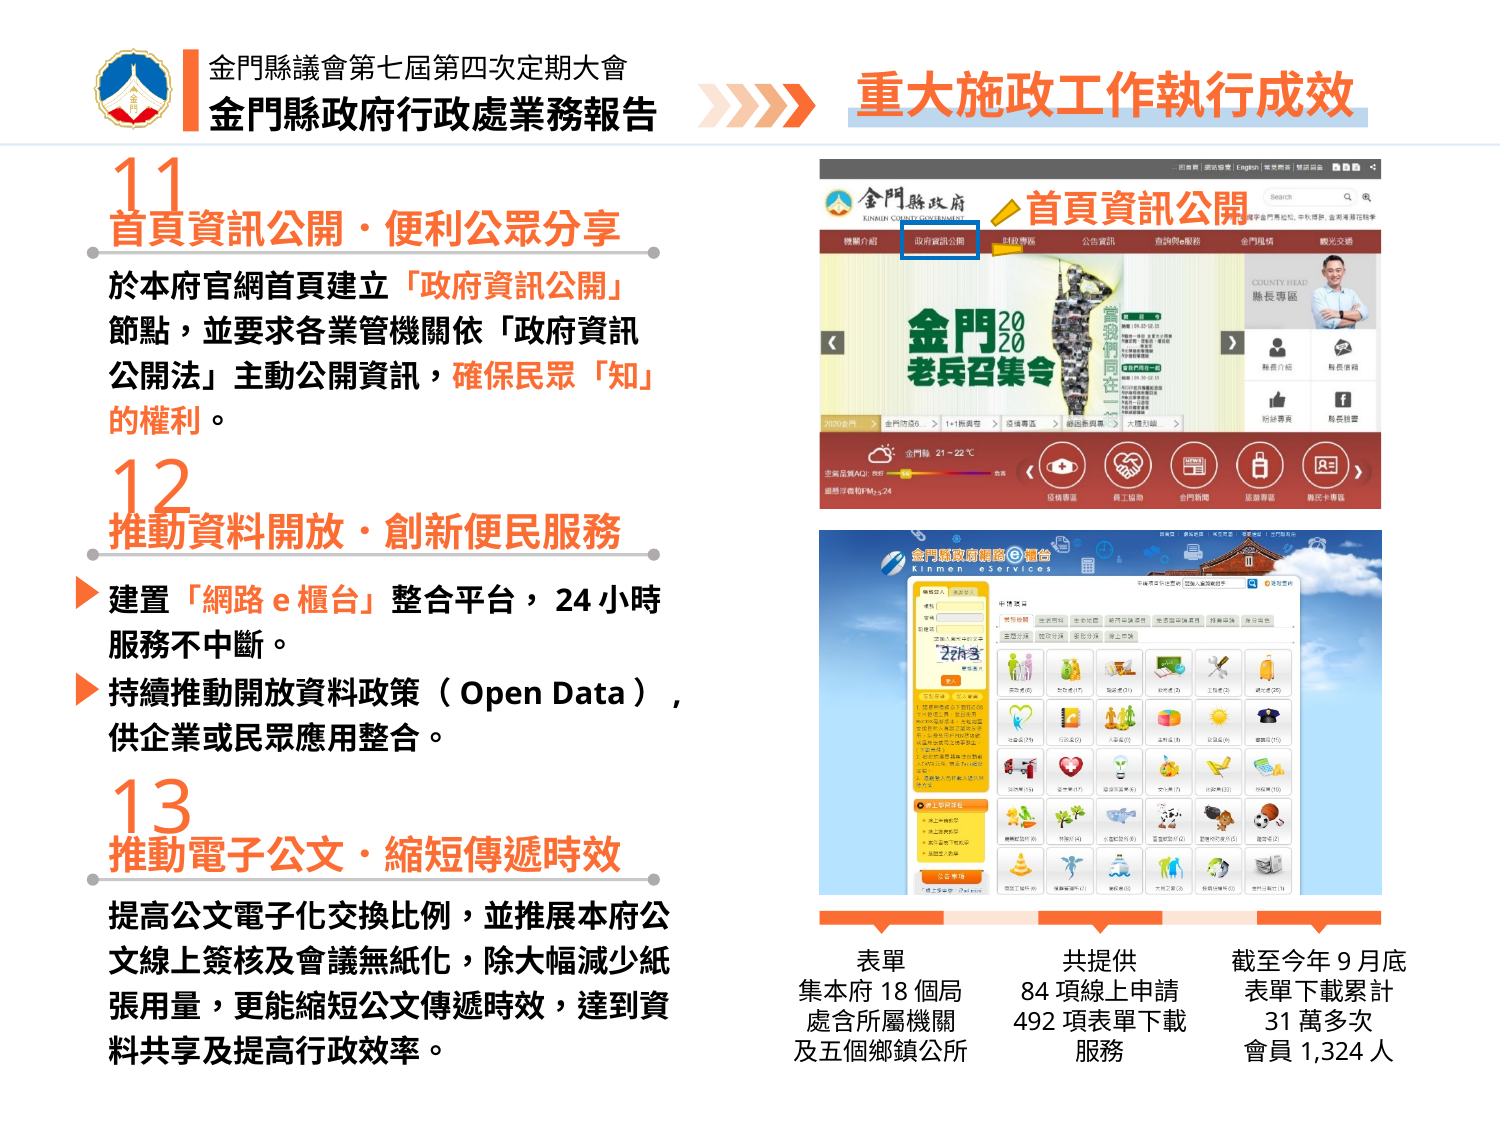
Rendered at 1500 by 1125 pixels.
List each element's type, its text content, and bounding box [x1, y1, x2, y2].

text_box 重大施政工作執行成效 [811, 56, 1371, 131]
text_box [782, 83, 816, 128]
text_box [697, 83, 731, 128]
text_box [75, 575, 100, 610]
picture [819, 159, 1382, 509]
text_box 於本府官網首頁建立「政府資訊公開」 節點，並要求各業管機關依「政府資訊 公開法」主動公開資訊，確保民眾「知」 的權利。 [93, 251, 733, 447]
text_box 截至今年9月底 表單下載累計 31萬多次 會員1,324人 [1213, 938, 1426, 1073]
text_box 13 [93, 764, 221, 822]
text_box 首頁資訊公開．便利公眾分享 [93, 196, 639, 251]
text_box [647, 873, 660, 886]
picture [60, 39, 194, 141]
picture [819, 530, 1382, 895]
text_box [725, 83, 760, 128]
text_box 表單 集本府18個局處含所屬機關 及五個鄉鎮公所 [775, 938, 988, 1073]
text_box 金門縣議會第七屆第四次定期大會 [194, 42, 674, 83]
text_box 11 [93, 146, 221, 196]
text_box 推動資料開放．創新便民服務 [93, 499, 694, 562]
text_box [754, 83, 788, 128]
text_box 推動電子公文．縮短傳遞時效 [93, 822, 639, 878]
text_box [647, 246, 660, 259]
text_box [819, 910, 1382, 934]
text_box 共提供 84項線上申請 492項表單下載 服務 [994, 938, 1207, 1073]
text_box 首頁資訊公開 [1010, 177, 1265, 238]
text_box 持續推動開放資料政策（Open Data）, 供企業或民眾應用整合。 [93, 658, 733, 764]
text_box [75, 672, 100, 706]
text_box 建置「網路e櫃台」整合平台，24小時 服務不中斷。 [93, 565, 733, 658]
text_box 金門縣政府行政處業務報告 [194, 83, 698, 143]
text_box 提高公文電子化交換比例，並推展本府公 文線上簽核及會議無紙化，除大幅減少紙 張用量，更能縮短公文傳遞時效，達到資 料共享及提高行政效率。 [93, 881, 733, 1076]
text_box [647, 548, 660, 561]
text_box [86, 873, 100, 886]
text_box [992, 243, 1023, 256]
text_box [86, 246, 100, 259]
text_box [991, 202, 1010, 226]
text_box 12 [93, 431, 221, 499]
text_box [86, 548, 100, 561]
